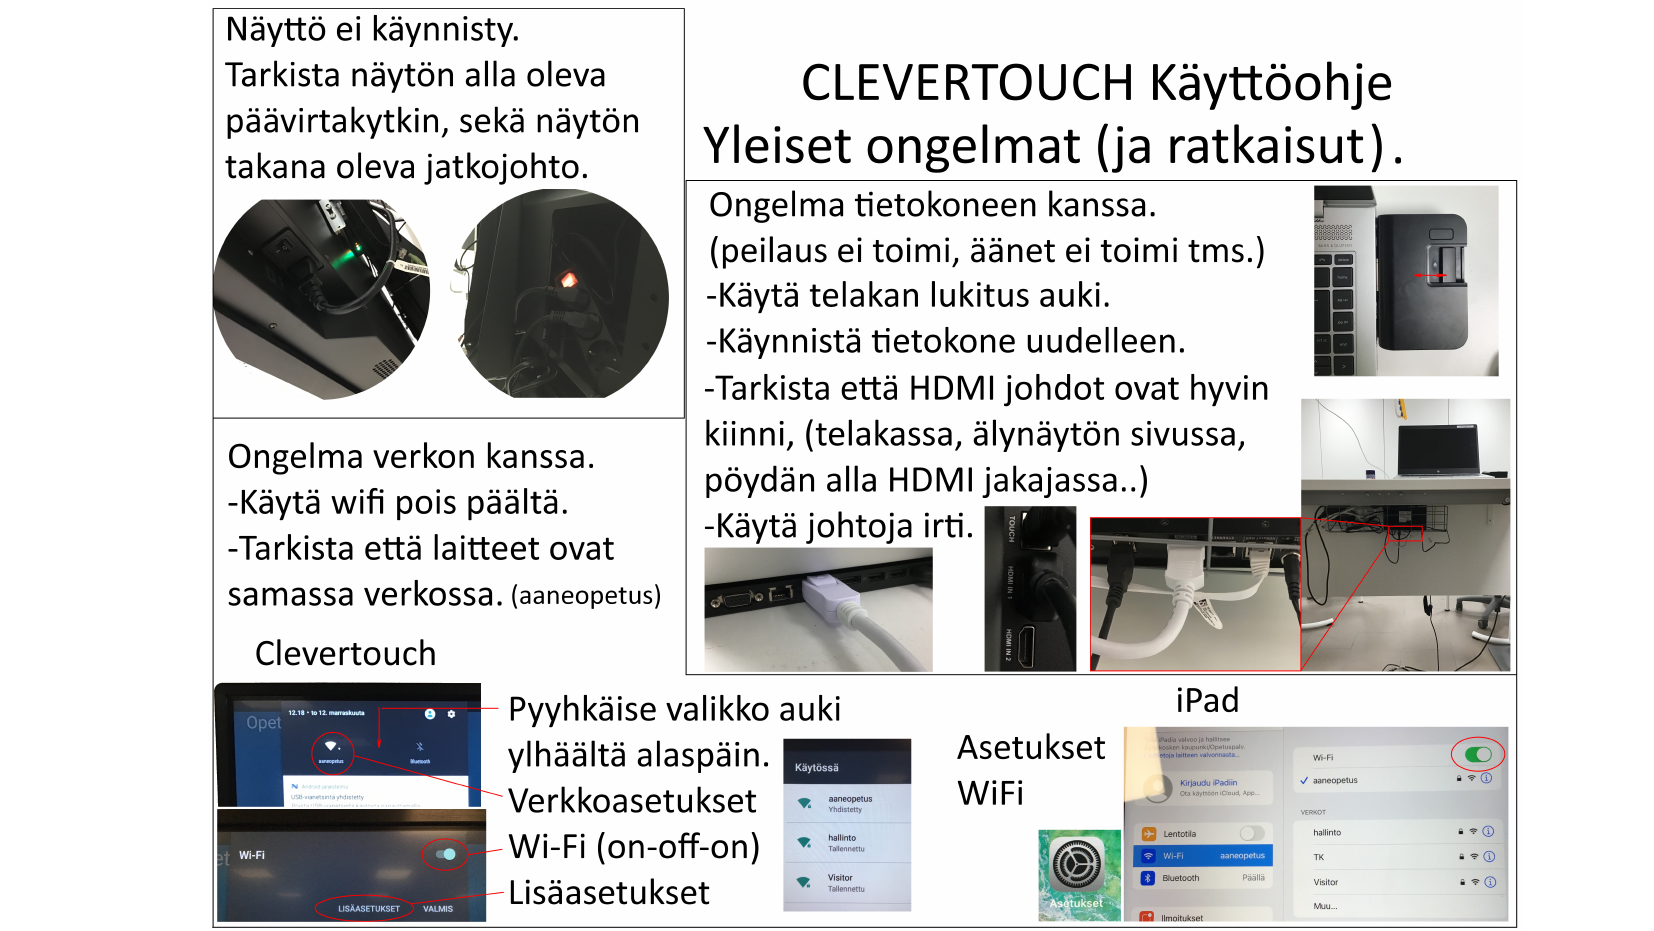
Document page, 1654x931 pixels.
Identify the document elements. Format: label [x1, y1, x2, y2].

picture [208, 0, 1524, 931]
